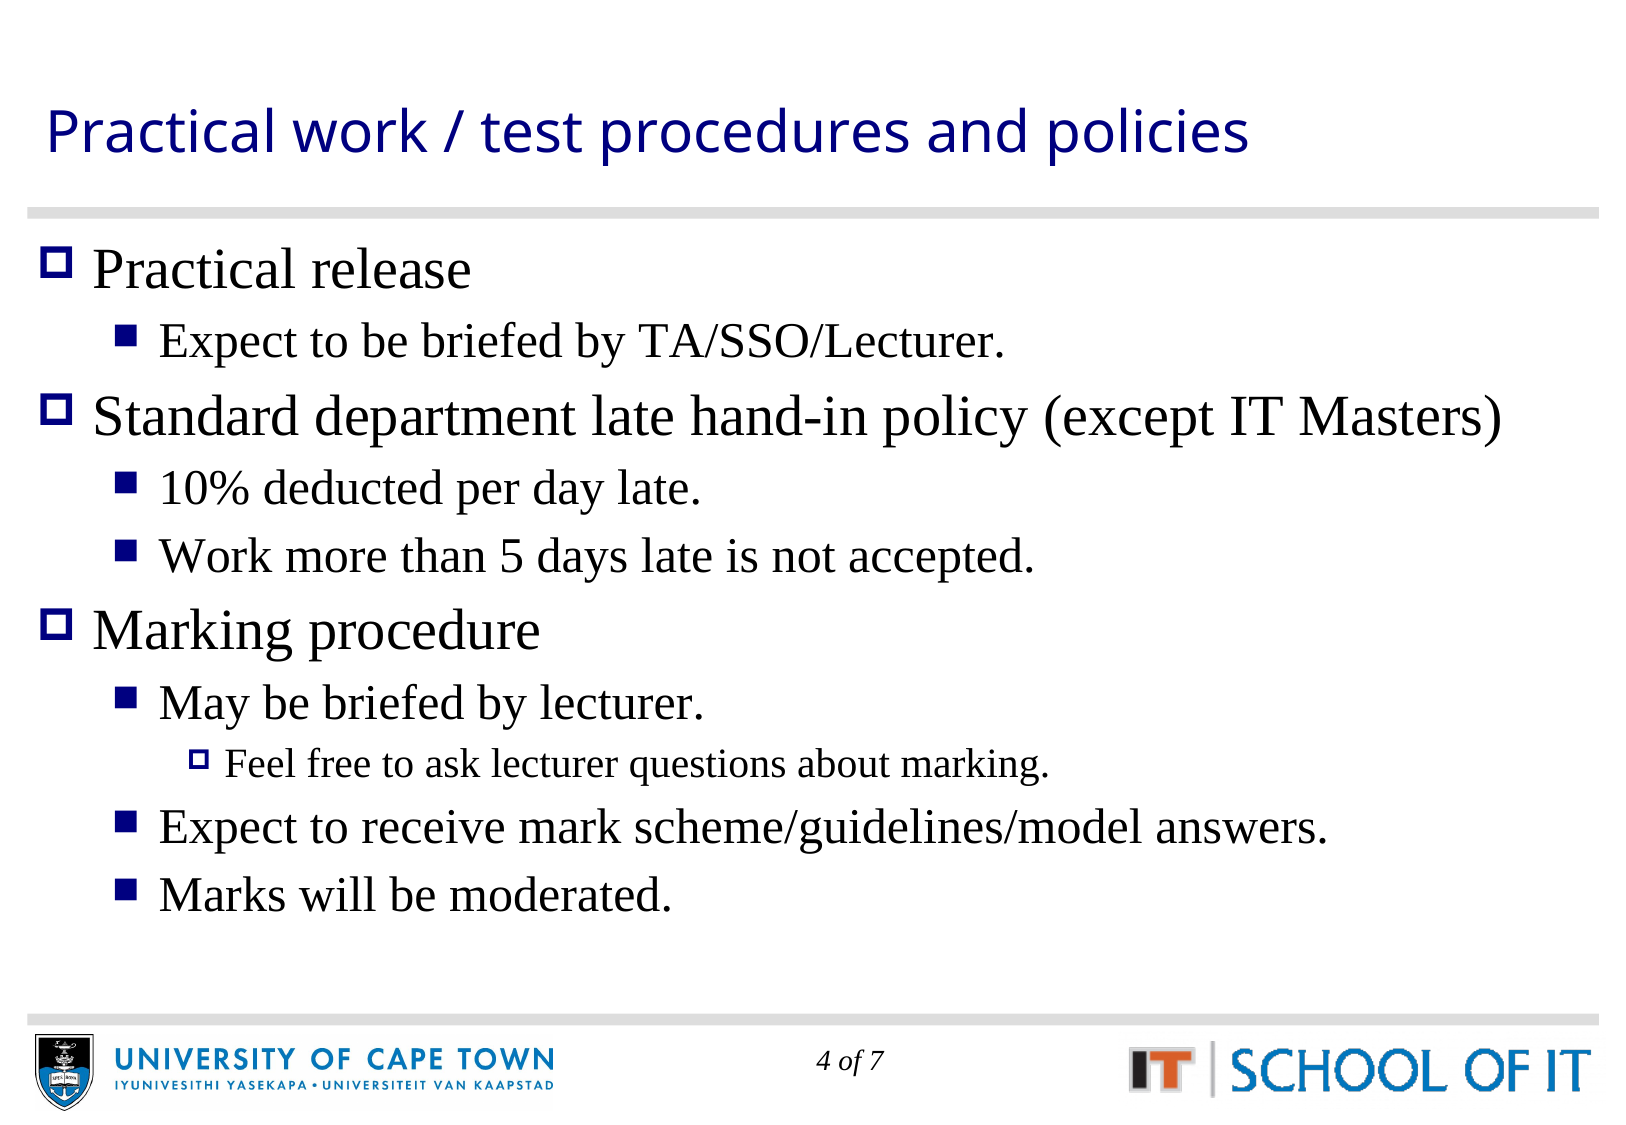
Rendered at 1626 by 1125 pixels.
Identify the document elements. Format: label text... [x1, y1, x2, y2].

picture [35, 1034, 553, 1111]
picture [1118, 1030, 1606, 1109]
list Practical release Expect to be briefed by TA/SSO/Lecturer. Standard department late hand-in policy (except IT Masters) 10% deducted per day late. Work more than 5 days late is not accepted. Marking procedure May be briefed by lecturer. Feel free to ask lecturer questions about marking. Expect to receive mark scheme/guidelines/model answers. Marks will be moderated. [36, 236, 1579, 923]
title Practical work / test procedures and policies [45, 66, 1583, 194]
